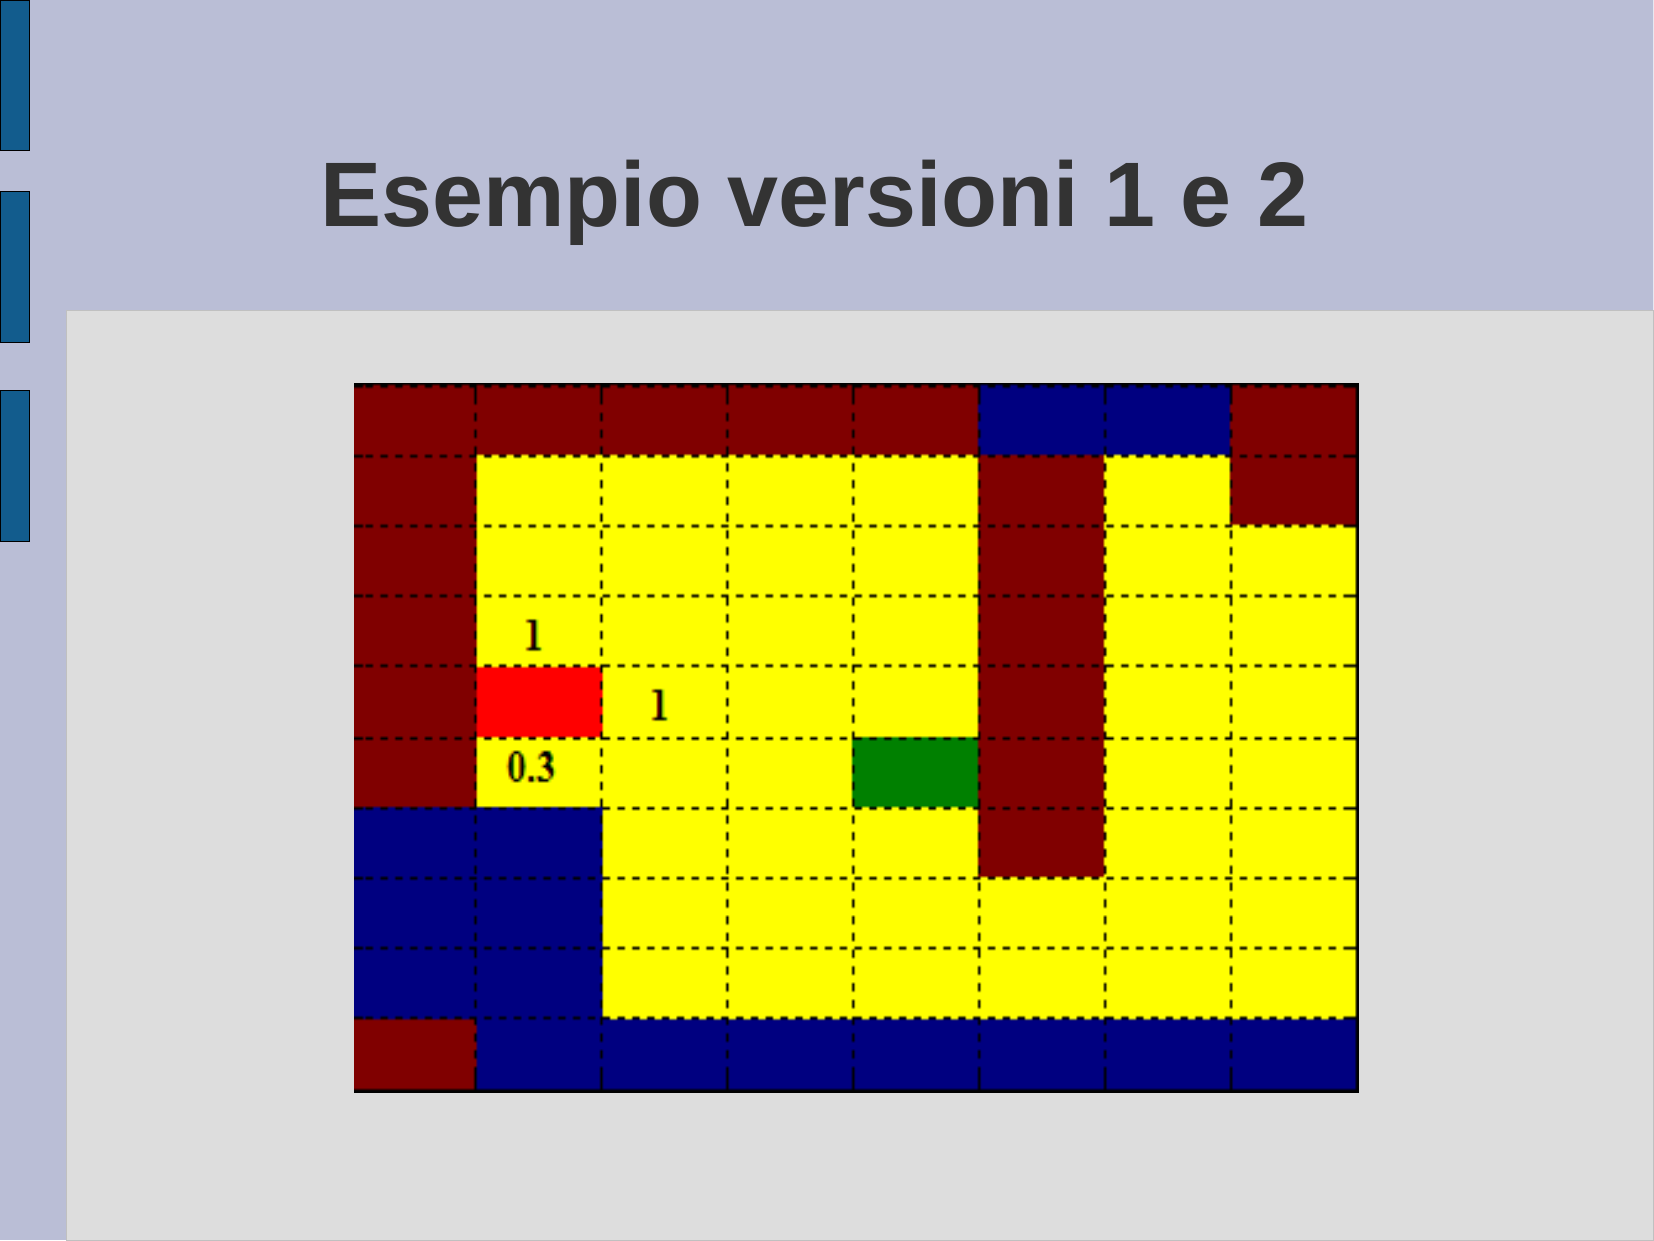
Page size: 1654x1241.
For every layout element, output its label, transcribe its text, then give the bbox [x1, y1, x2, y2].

title Esempio versioni 1 e 2 [121, 91, 1534, 299]
picture [354, 383, 1359, 1093]
